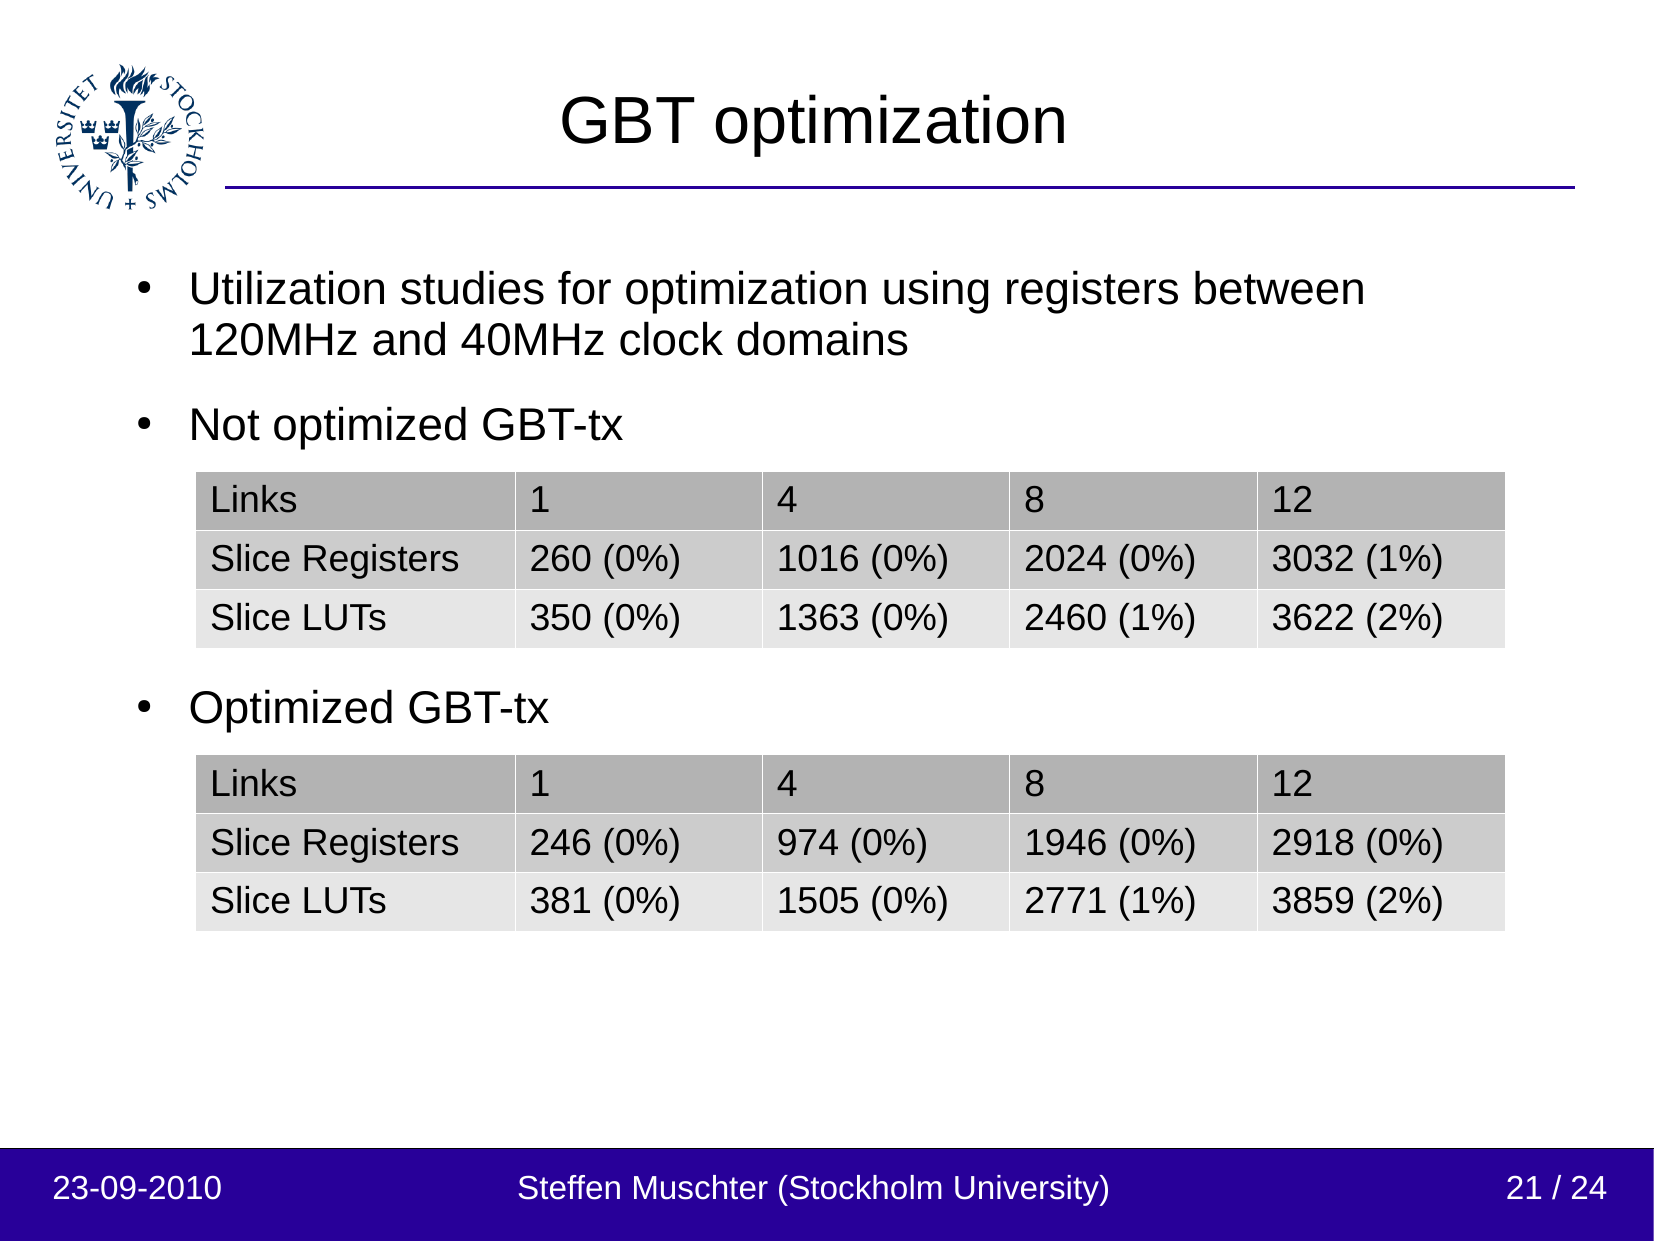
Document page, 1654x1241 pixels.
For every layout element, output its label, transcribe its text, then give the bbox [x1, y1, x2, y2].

table_cell Slice LUTs [196, 873, 515, 931]
text_box Not optimized GBT-tx [121, 391, 1576, 458]
table_cell 3622 (2%) [1258, 590, 1505, 648]
table_cell 1363 (0%) [763, 590, 1009, 648]
text_box Optimized GBT-tx [121, 674, 1576, 741]
table_header 8 [1010, 472, 1257, 530]
table_cell 1505 (0%) [763, 873, 1009, 931]
table_header Links [196, 755, 515, 813]
table_cell 2460 (1%) [1010, 590, 1257, 648]
table_cell Slice Registers [196, 814, 515, 872]
table_header 1 [516, 755, 762, 813]
table_header Links [196, 472, 515, 530]
table_cell 350 (0%) [516, 590, 762, 648]
table_cell 3859 (2%) [1258, 873, 1505, 931]
table_header 4 [763, 472, 1009, 530]
table_header 4 [763, 755, 1009, 813]
table_cell 260 (0%) [516, 531, 762, 589]
table_cell Slice LUTs [196, 590, 515, 648]
table_header 12 [1258, 755, 1505, 813]
table_cell 1946 (0%) [1010, 814, 1257, 872]
table_cell 246 (0%) [516, 814, 762, 872]
table_cell 3032 (1%) [1258, 531, 1505, 589]
table_header 8 [1010, 755, 1257, 813]
table_cell 1016 (0%) [763, 531, 1009, 589]
table_header 12 [1258, 472, 1505, 530]
table_cell 974 (0%) [763, 814, 1009, 872]
text_box 21 / 24 [1403, 1162, 1623, 1215]
picture [54, 64, 212, 215]
table_cell 2024 (0%) [1010, 531, 1257, 589]
table_header 1 [516, 472, 762, 530]
table_cell 2918 (0%) [1258, 814, 1505, 872]
text_box Utilization studies for optimization using registers between 120MHz and 40MHz clock domains [121, 255, 1576, 373]
table_cell 381 (0%) [516, 873, 762, 931]
table_cell Slice Registers [196, 531, 515, 589]
table_cell 2771 (1%) [1010, 873, 1257, 931]
text_box GBT optimization [544, 75, 1086, 166]
